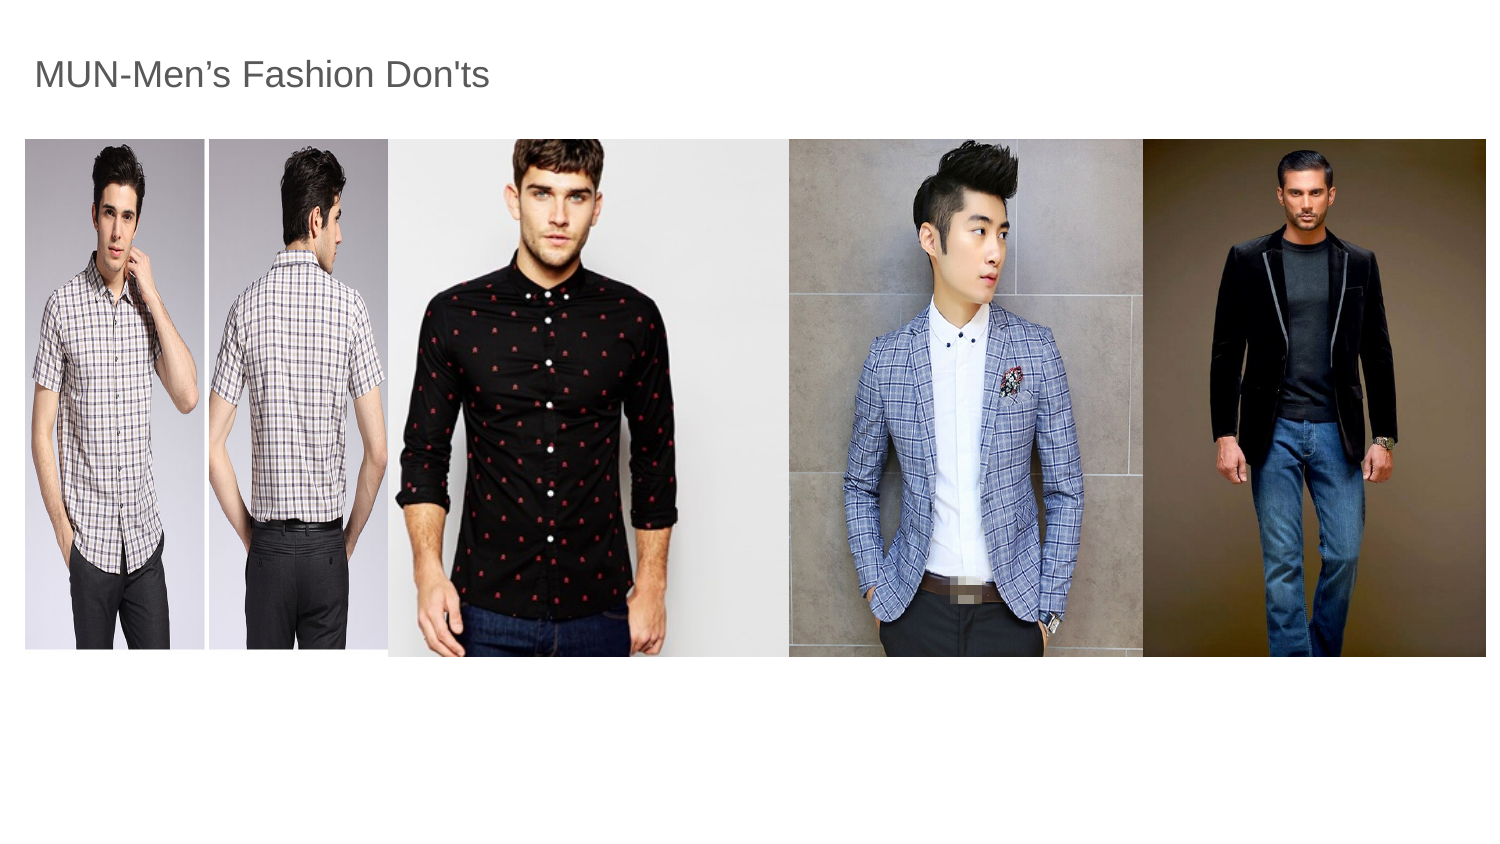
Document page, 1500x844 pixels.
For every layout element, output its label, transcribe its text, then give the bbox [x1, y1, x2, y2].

picture [25, 139, 1486, 657]
list MUN-Men’s Fashion Don'ts [19, 23, 1004, 123]
